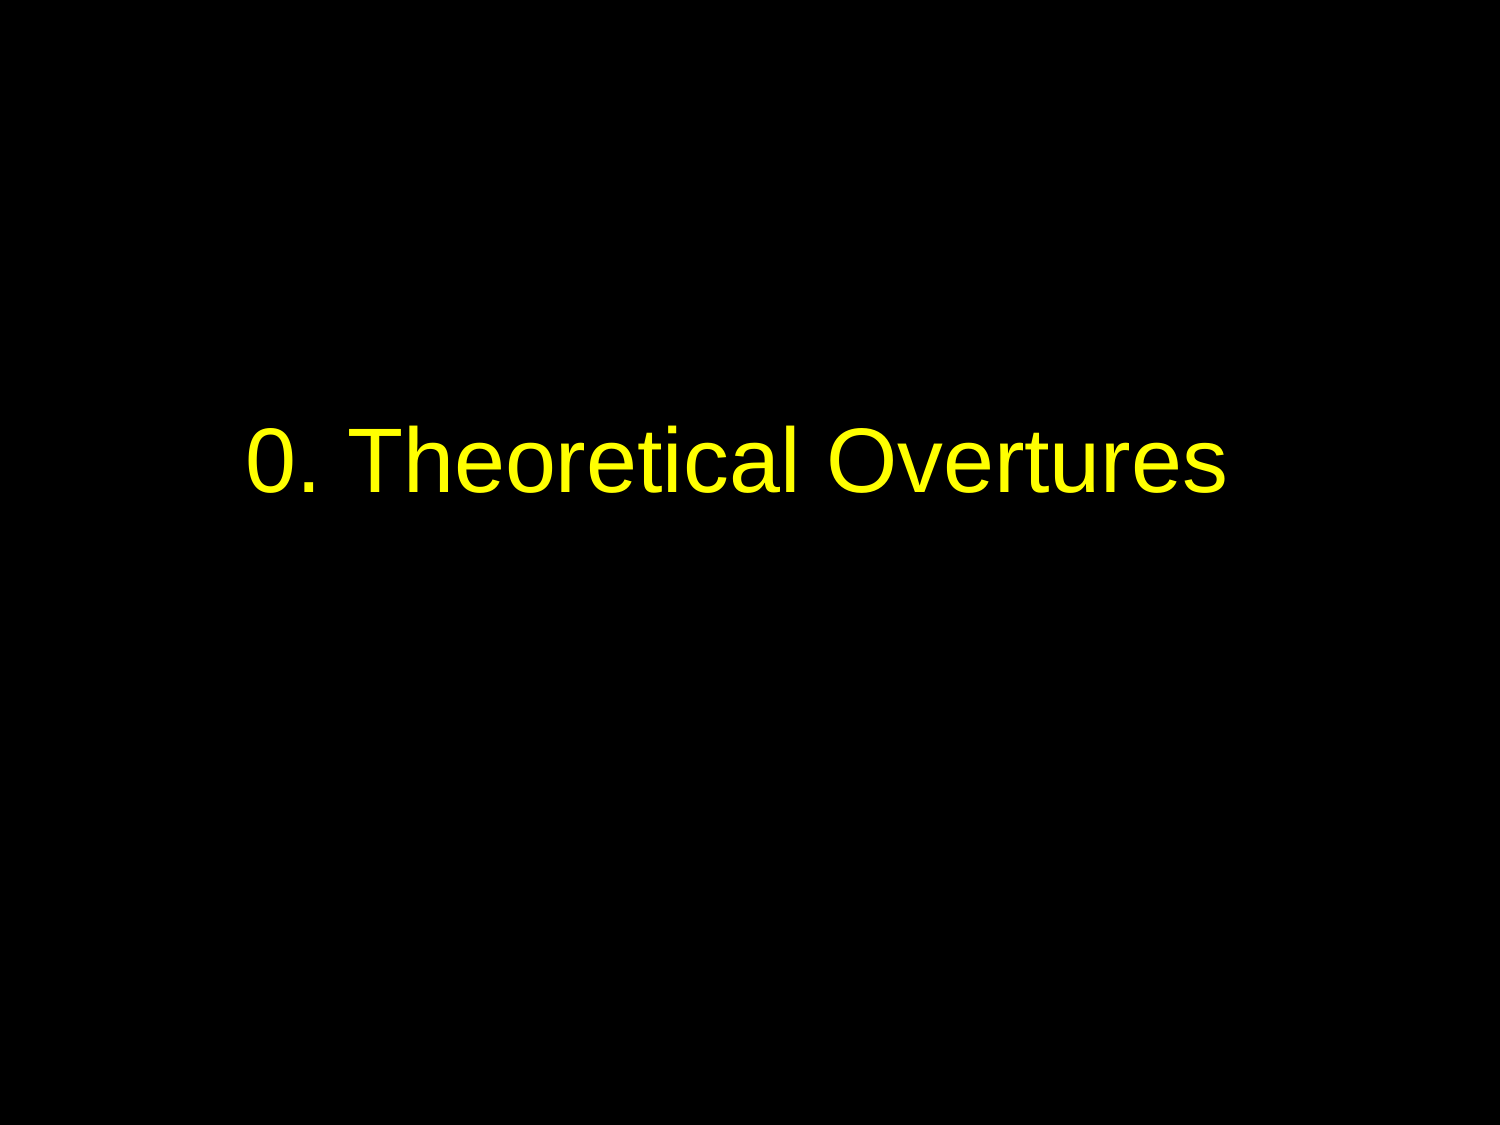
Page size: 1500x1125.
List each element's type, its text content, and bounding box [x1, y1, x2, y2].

title 0. Theoretical Overtures [62, 362, 1413, 550]
